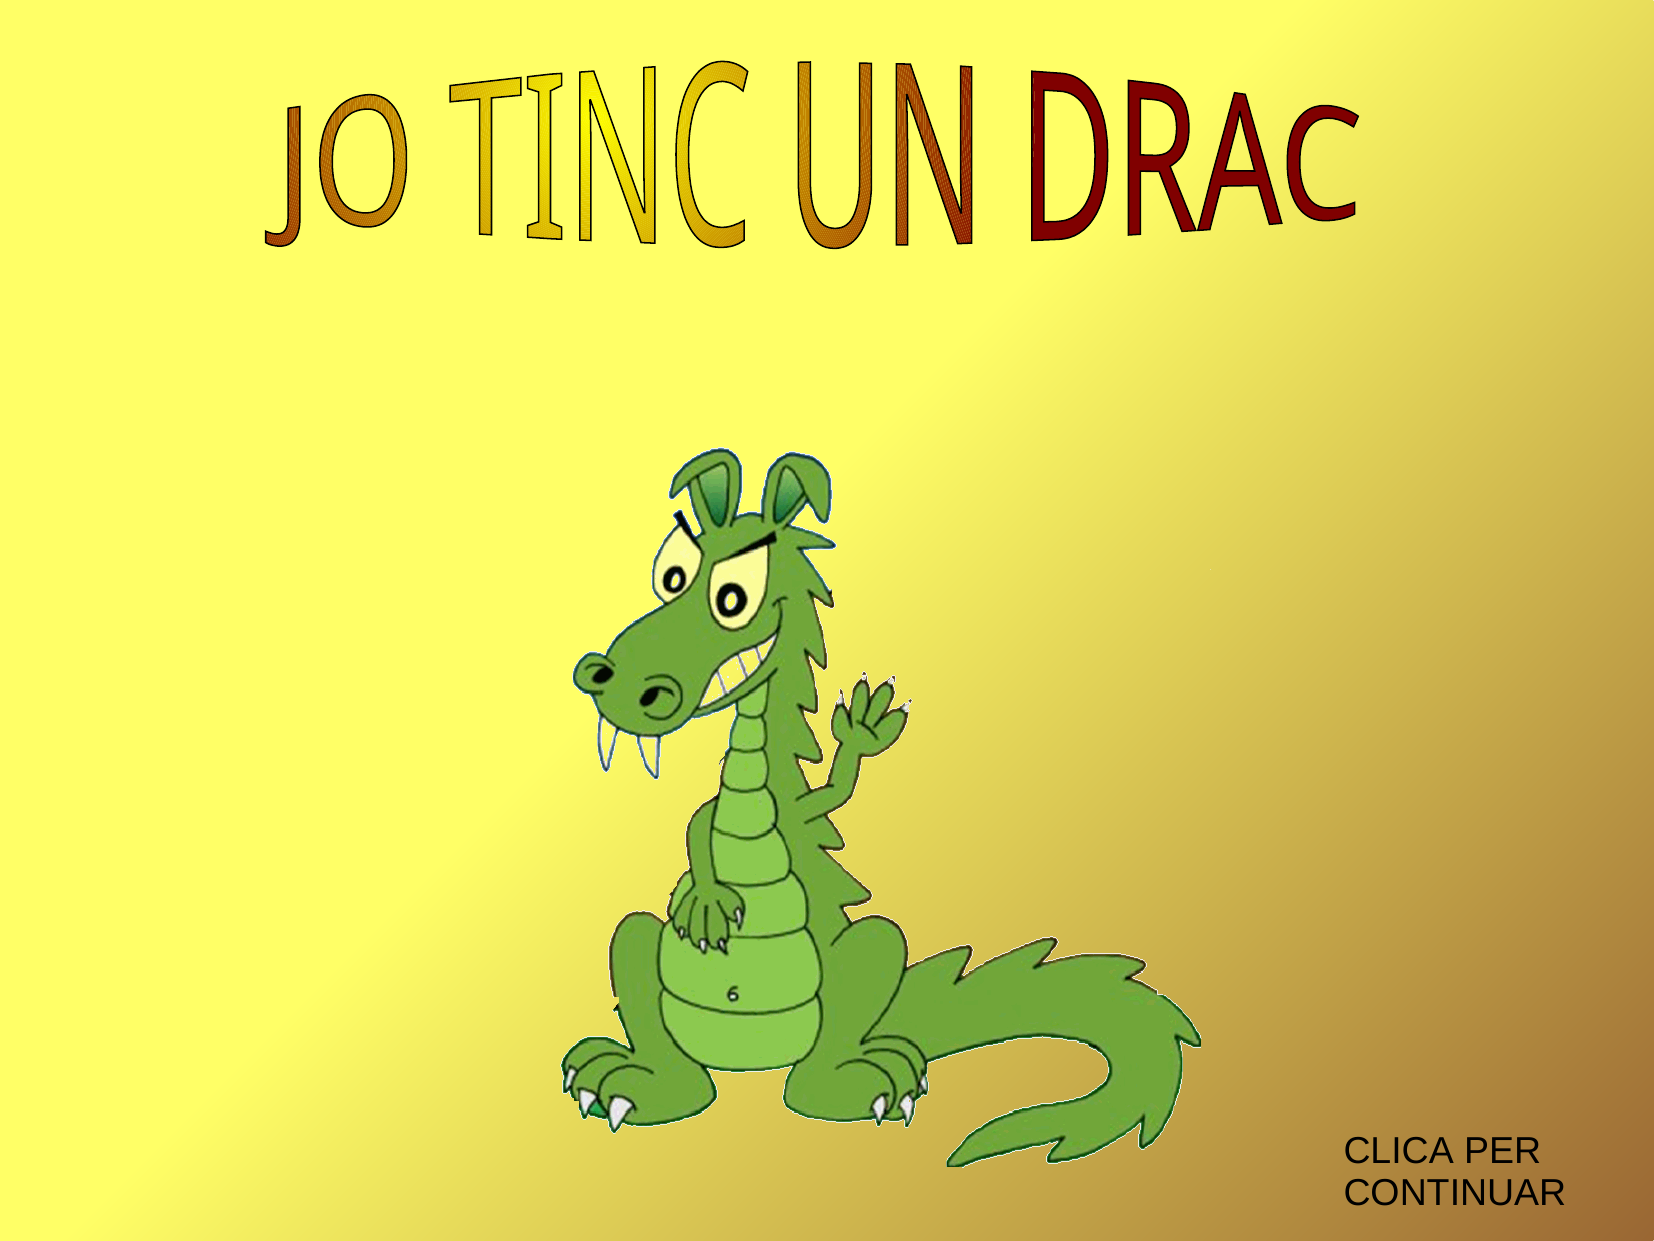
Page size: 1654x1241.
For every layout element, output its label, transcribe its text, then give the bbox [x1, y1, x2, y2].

text_box JO TINC UN DRAC [319, 94, 407, 227]
text_box JO TINC UN DRAC [450, 77, 521, 235]
text_box JO TINC UN DRAC [1287, 105, 1359, 221]
text_box JO TINC UN DRAC [579, 66, 655, 244]
text_box JO TINC UN DRAC [896, 63, 972, 245]
text_box JO TINC UN DRAC [1031, 71, 1108, 241]
text_box JO TINC UN DRAC [1197, 92, 1282, 231]
text_box JO TINC UN DRAC [1128, 80, 1196, 235]
text_box JO TINC UN DRAC [527, 73, 562, 240]
text_box JO TINC UN DRAC [798, 62, 872, 249]
picture [531, 413, 1211, 1182]
text_box JO TINC UN DRAC [265, 106, 300, 247]
text_box JO TINC UN DRAC [676, 61, 748, 248]
text_box CLICA PER CONTINUAR [1328, 1122, 1595, 1221]
